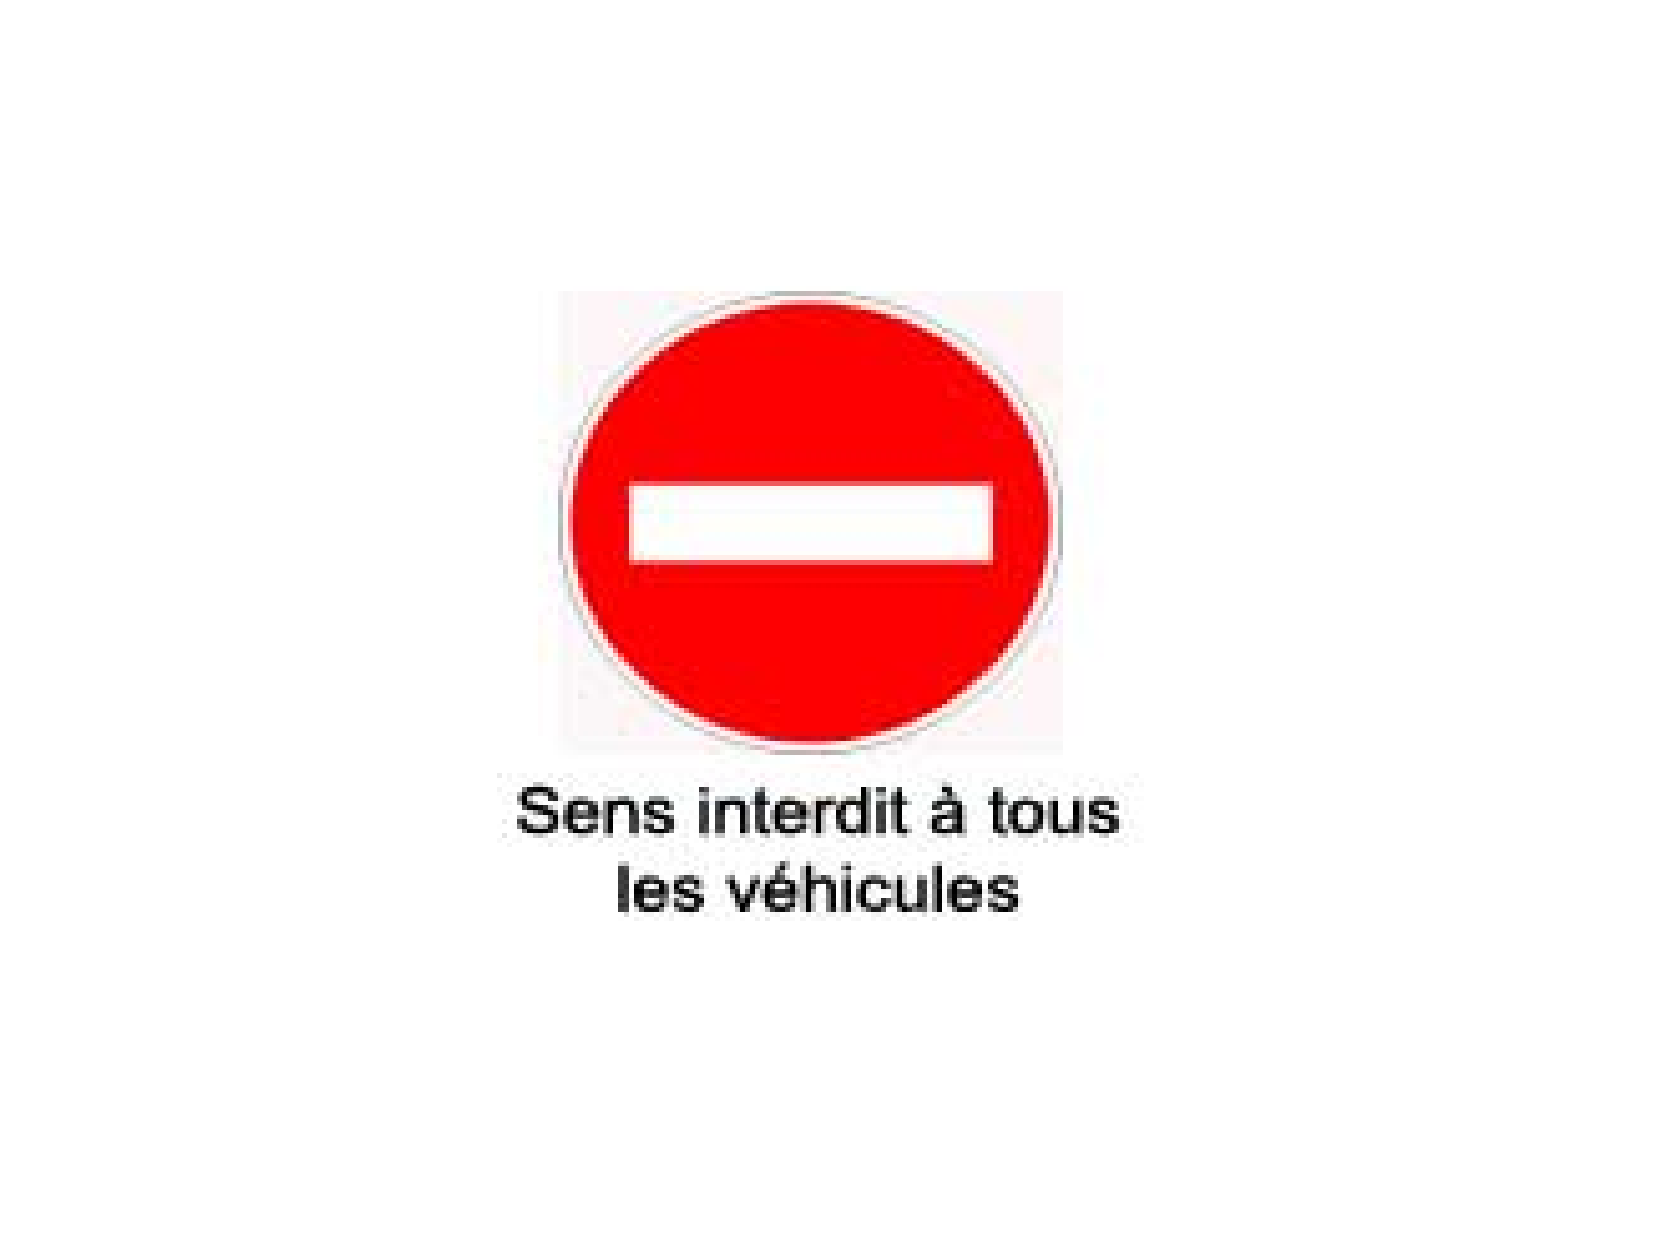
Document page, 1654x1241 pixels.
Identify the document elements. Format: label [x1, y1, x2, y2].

picture [442, 236, 1170, 945]
